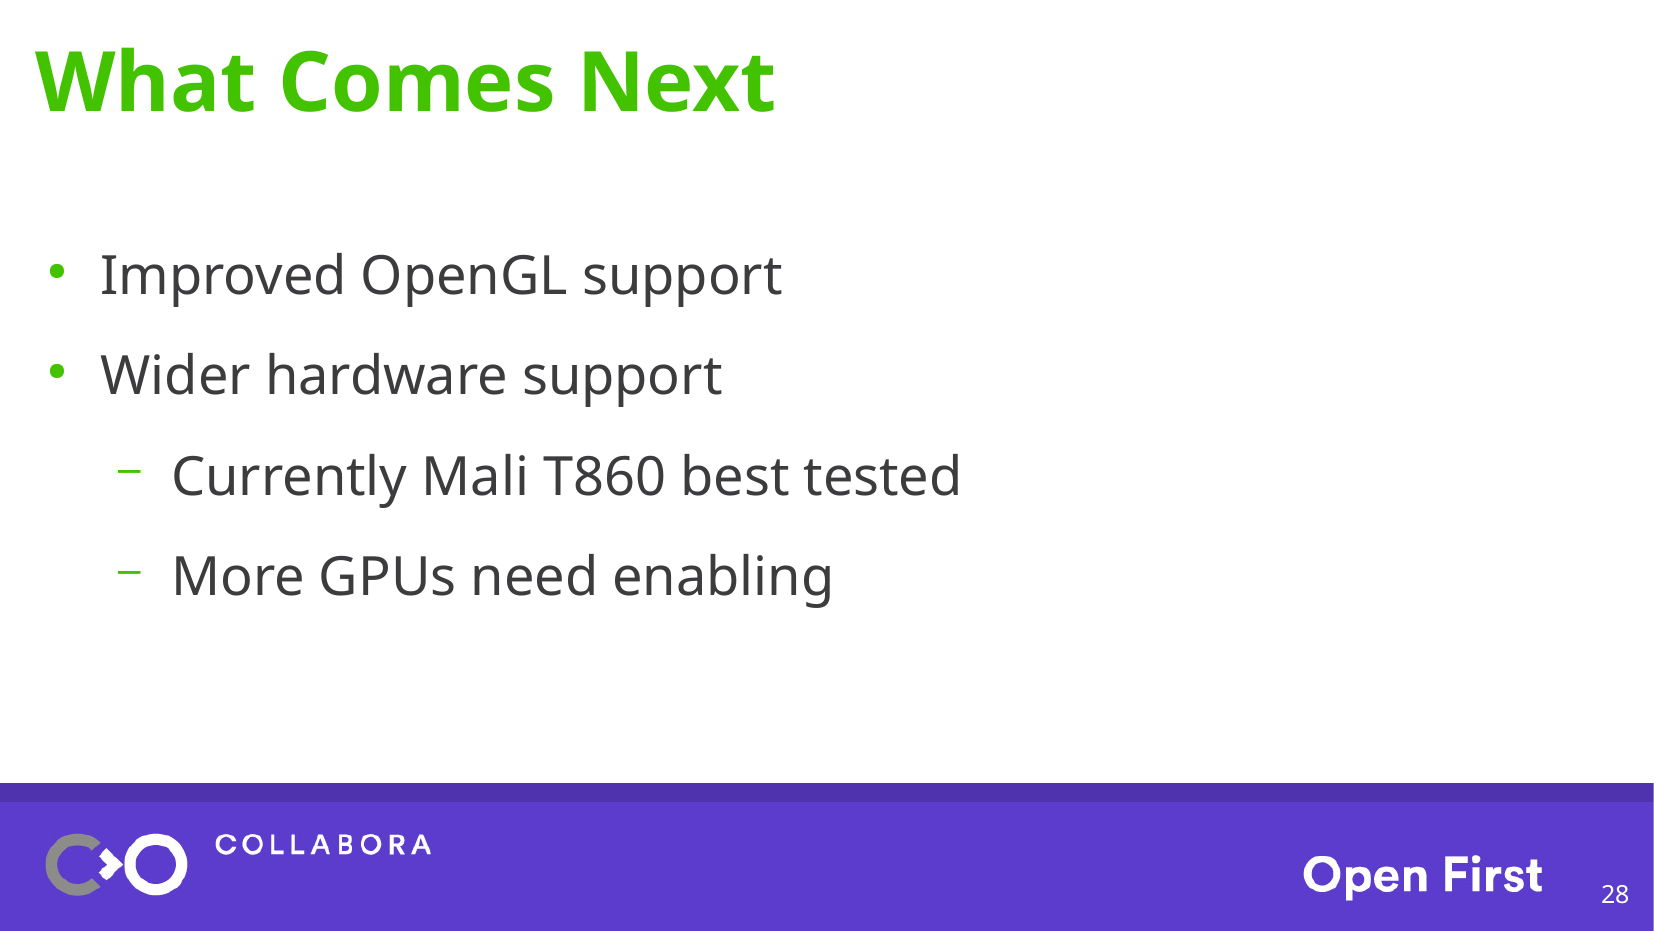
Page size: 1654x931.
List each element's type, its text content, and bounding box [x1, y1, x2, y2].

title What Comes Next [35, 28, 1609, 192]
list Improved OpenGL support Wider hardware support Currently Mali T860 best tested More GPUs need enabling [29, 207, 1602, 851]
picture [0, 0, 1654, 931]
